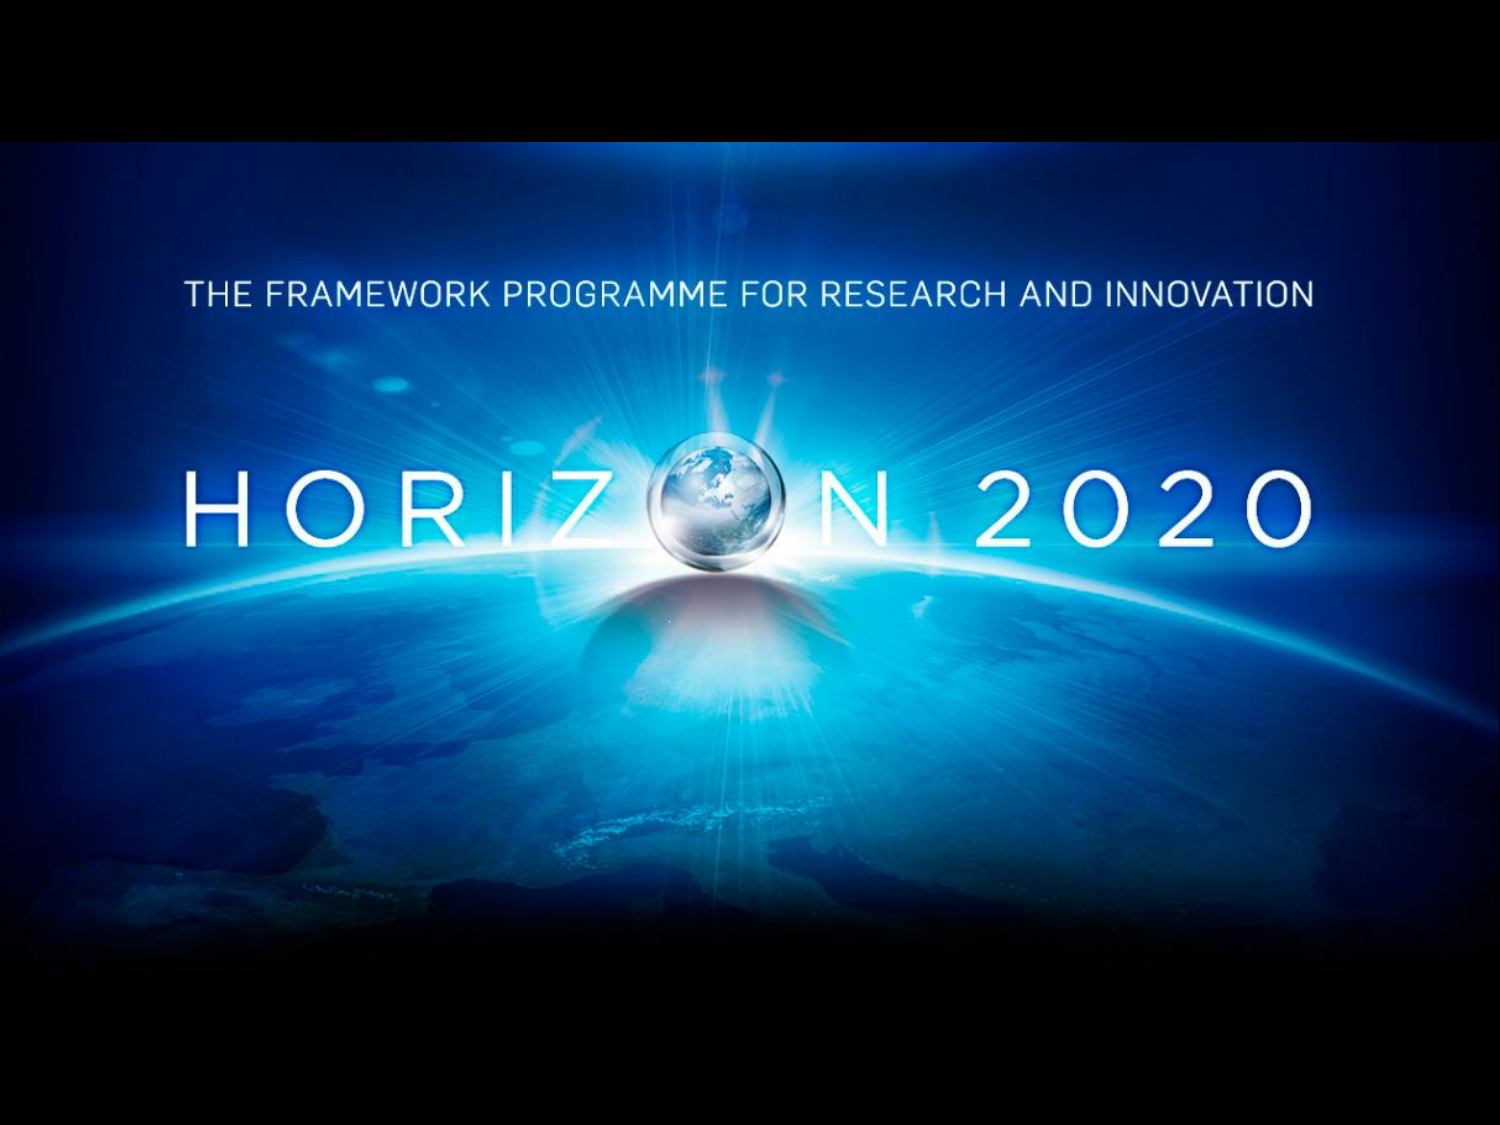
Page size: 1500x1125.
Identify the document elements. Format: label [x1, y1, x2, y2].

picture [0, 142, 1499, 983]
